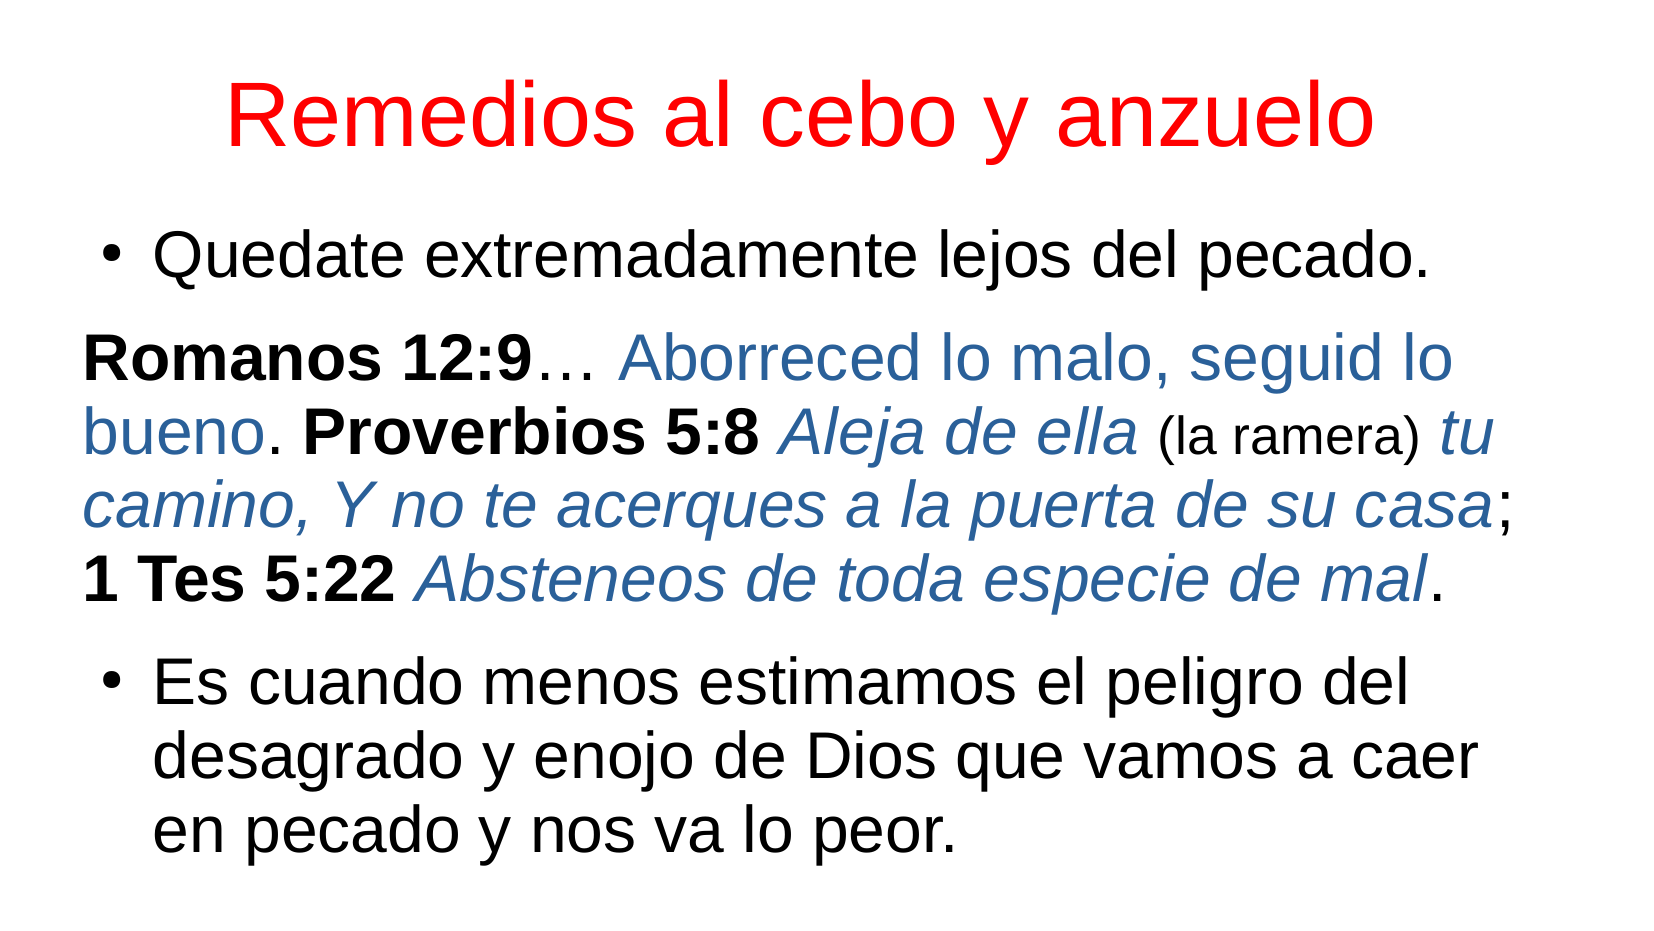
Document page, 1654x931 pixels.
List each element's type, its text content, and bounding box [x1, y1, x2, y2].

list Quedate extremadamente lejos del pecado. Romanos 12:9… Aborreced lo malo, seguid lo bueno. Proverbios 5:8 Aleja de ella (la ramera) tu camino, Y no te acerques a la puerta de su casa; 1 Tes 5:22 Absteneos de toda especie de mal. Es cuando menos estimamos el peligro del desagrado y enojo de Dios que vamos a caer en pecado y nos va lo peor. [82, 217, 1571, 871]
title Remedios al cebo y anzuelo [82, 37, 1571, 193]
